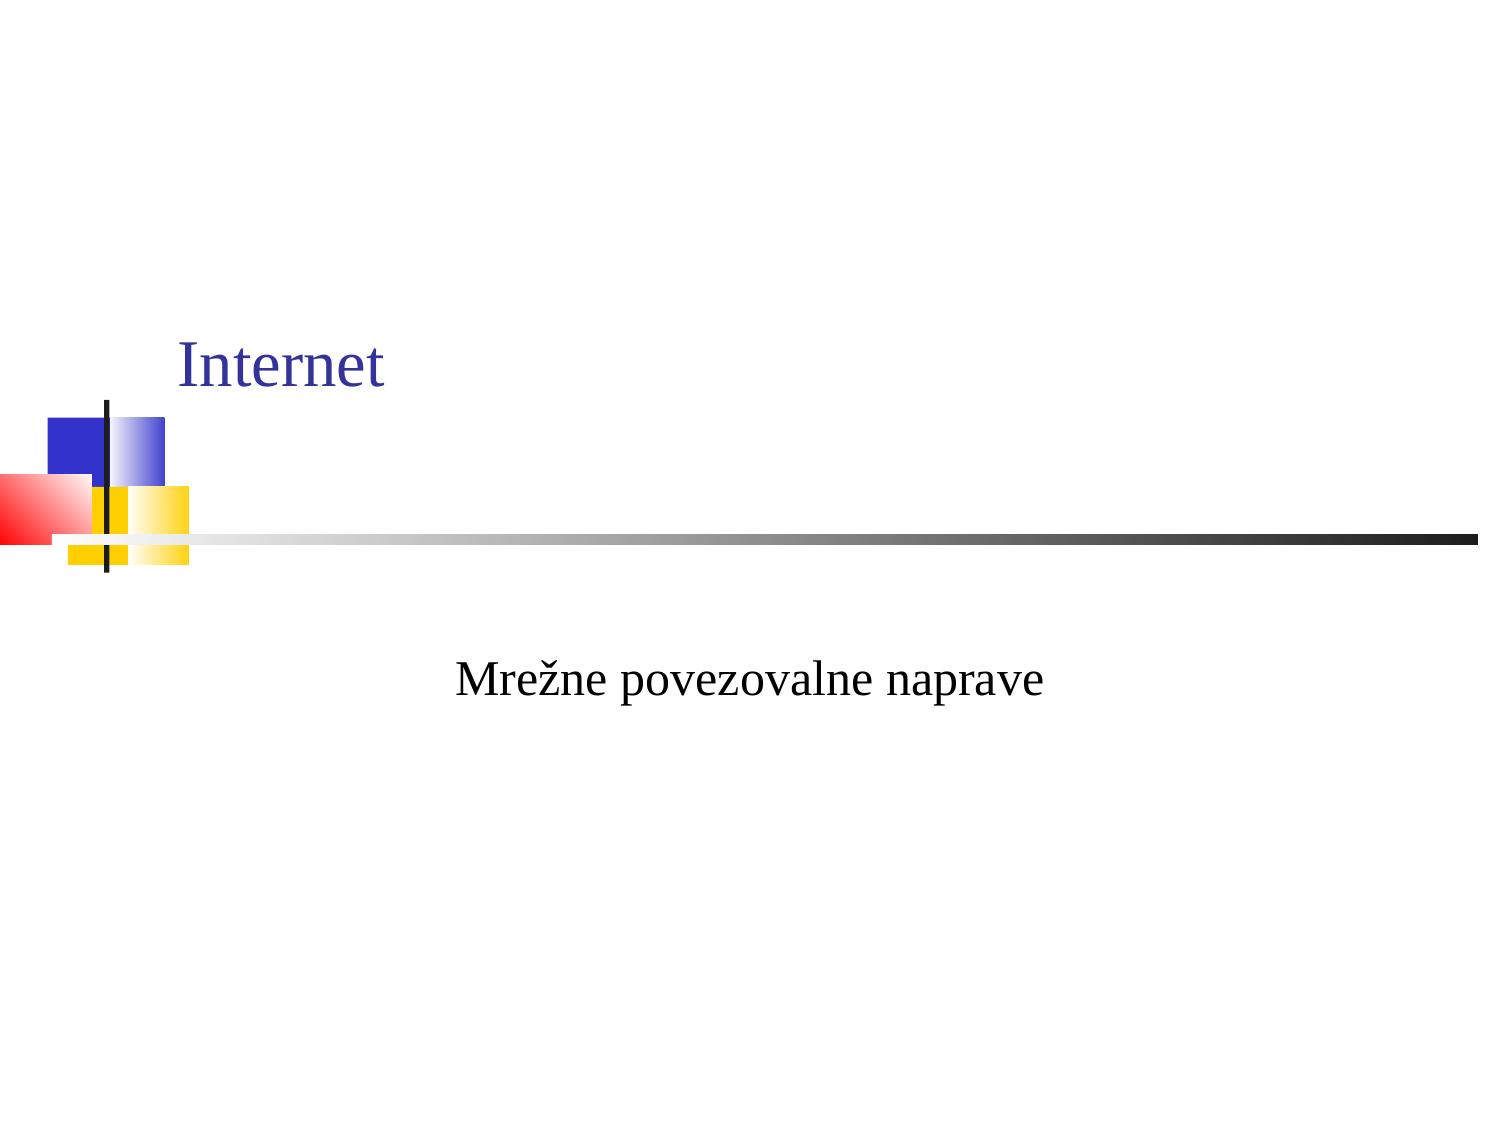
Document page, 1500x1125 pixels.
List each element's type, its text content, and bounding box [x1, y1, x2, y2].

text_box Mrežne povezovalne naprave [225, 637, 1276, 926]
title Internet [162, 299, 1438, 488]
